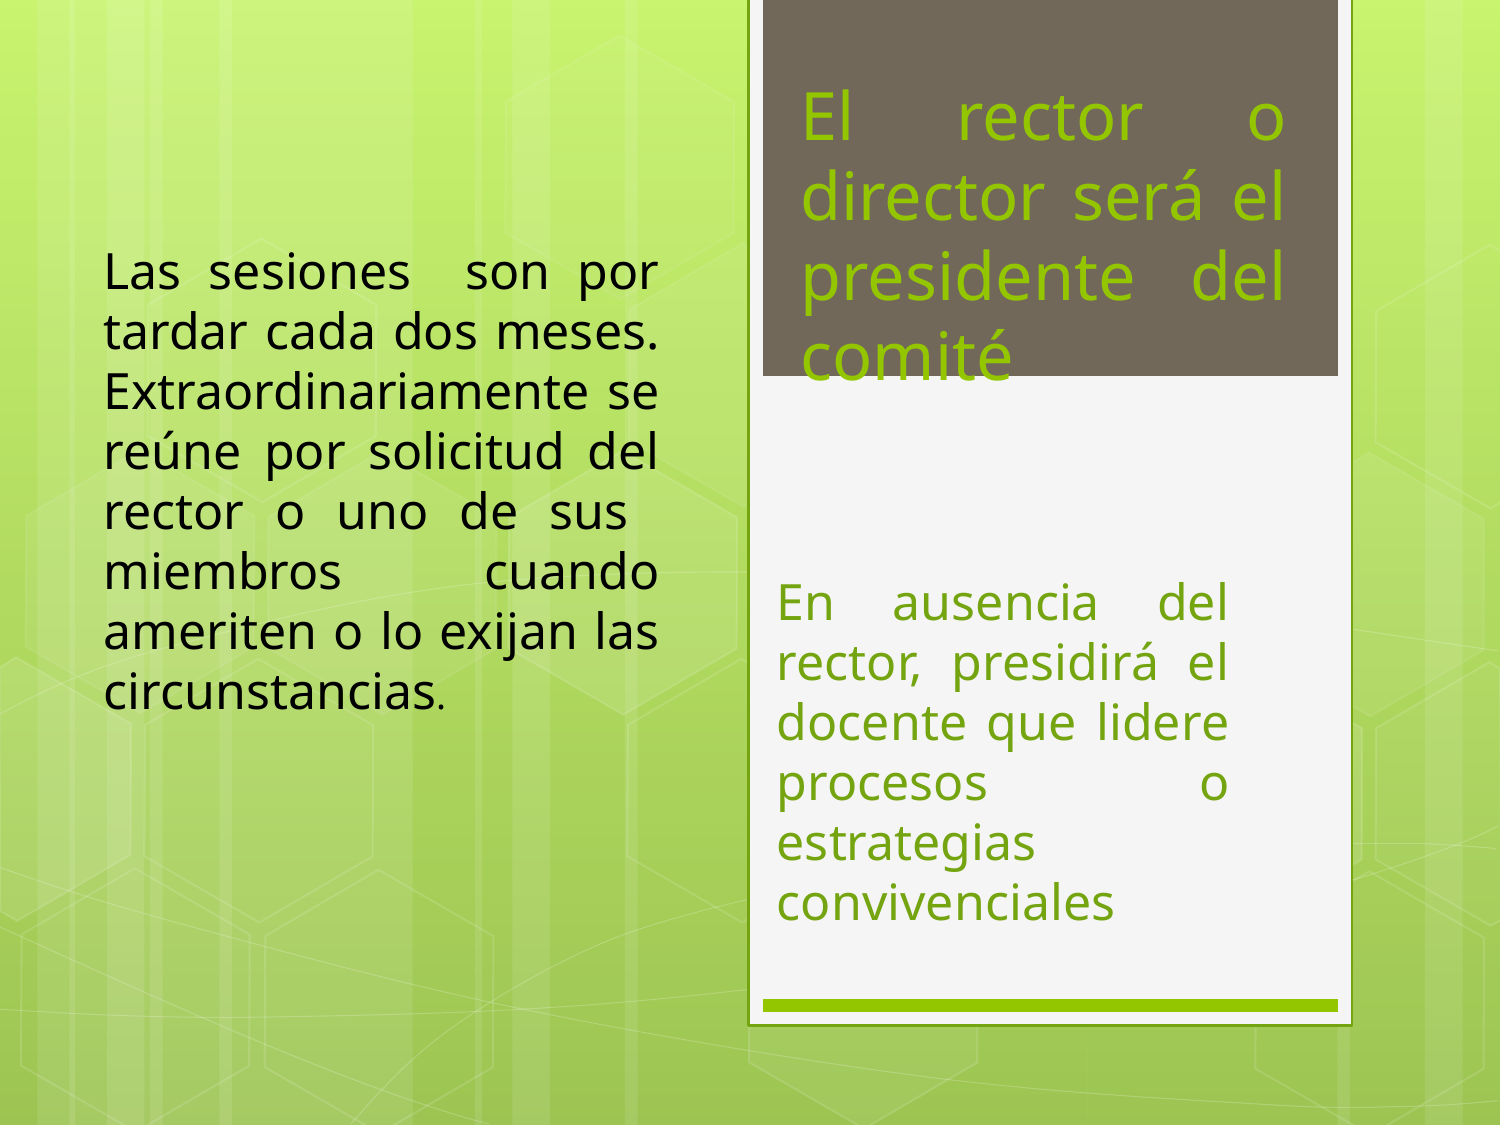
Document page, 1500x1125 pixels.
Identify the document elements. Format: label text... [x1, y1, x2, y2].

subtitle En ausencia del rector, presidirá el docente que lidere procesos o estrategias convivenciales [761, 562, 1305, 921]
title El rector o director será el presidente del comité [785, 66, 1329, 346]
text_box Las sesiones son por tardar cada dos meses. Extraordinariamente se reúne por solicitud del rector o uno de sus miembros cuando ameriten o lo exijan las circunstancias. [88, 231, 676, 793]
